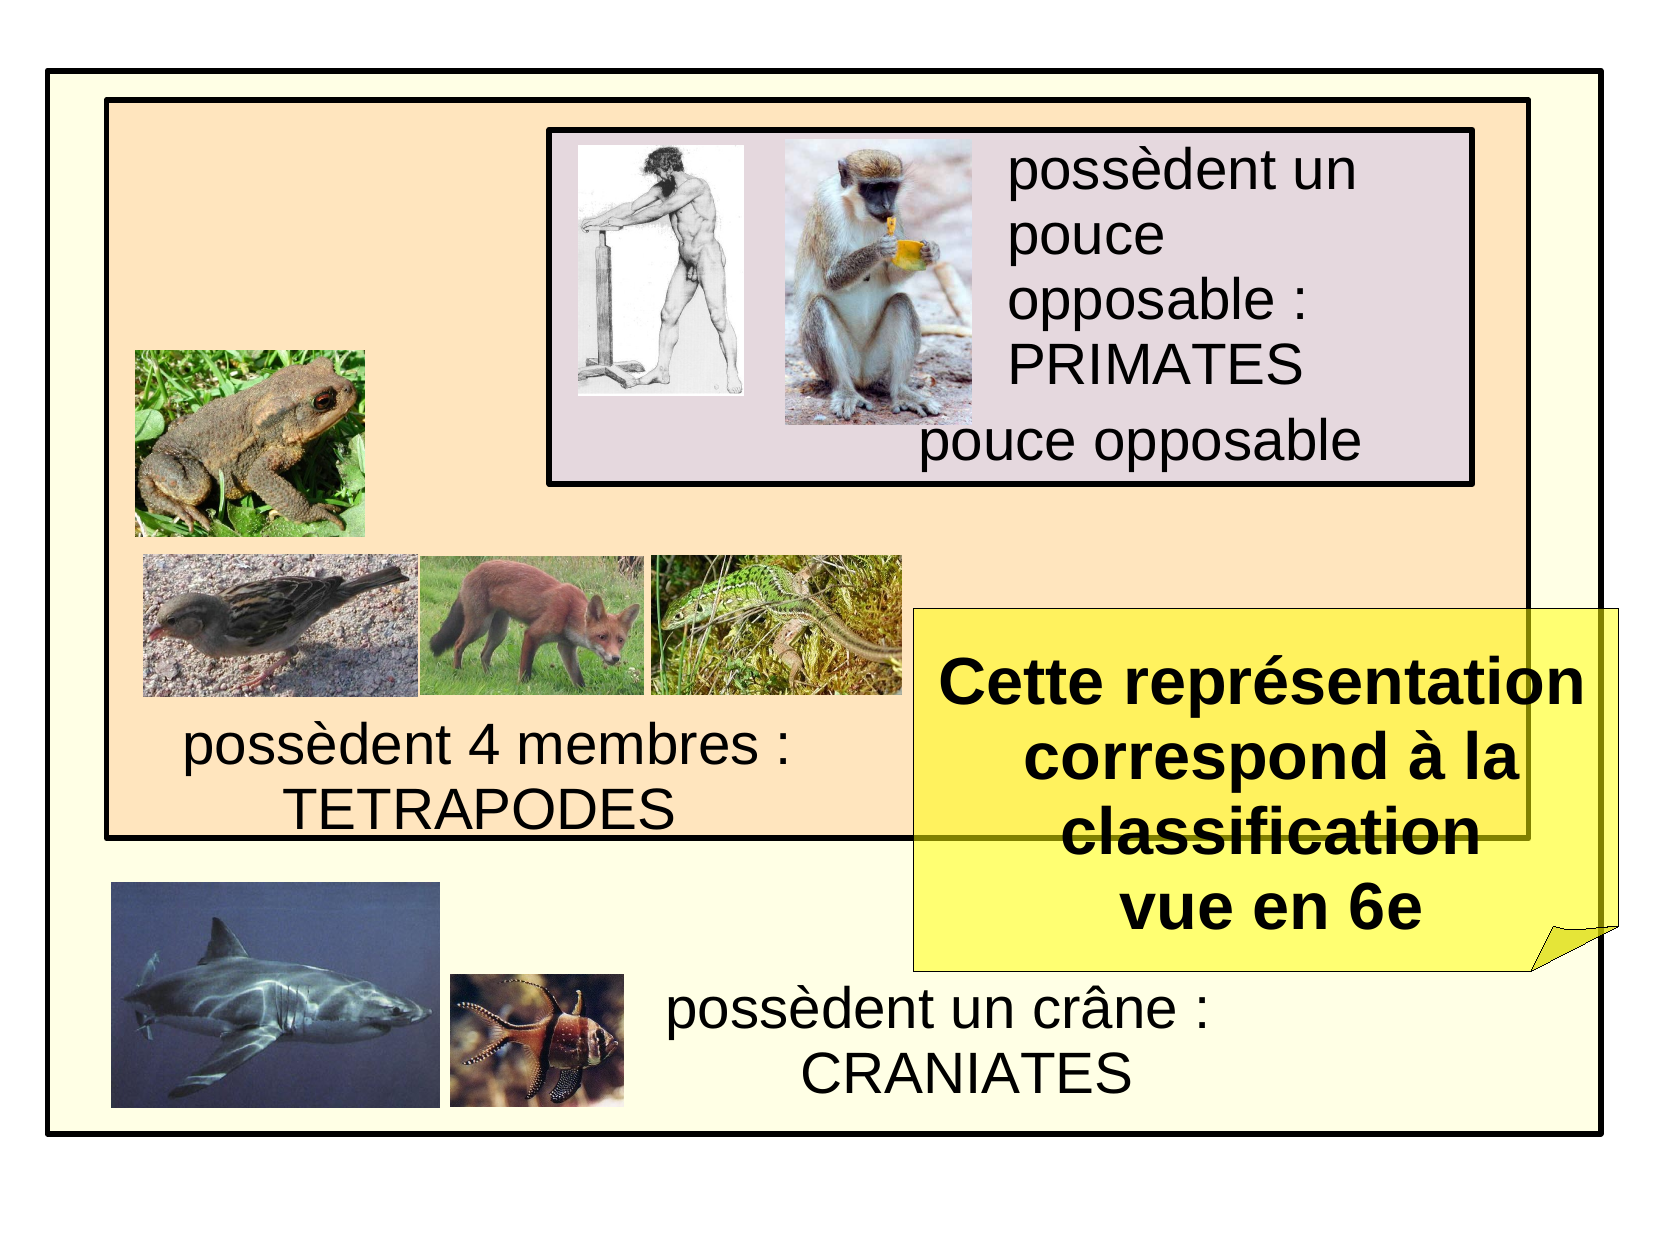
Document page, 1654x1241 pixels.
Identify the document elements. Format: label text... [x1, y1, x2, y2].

text_box possèdent un crâne : CRANIATES [650, 968, 1301, 1117]
text_box Cette représentation correspond à la classification vue en 6e [923, 636, 1620, 951]
text_box possèdent 4 membres : TETRAPODES [163, 704, 812, 849]
picture [785, 139, 972, 425]
picture [420, 556, 644, 695]
text_box possèdent un pouce opposable : PRIMATES [992, 129, 1377, 400]
picture [111, 882, 440, 1109]
picture [135, 350, 365, 537]
picture [651, 555, 902, 695]
text_box [47, 70, 1619, 1134]
picture [450, 974, 624, 1107]
text_box pouce opposable [893, 400, 1379, 508]
picture [143, 554, 418, 697]
picture [578, 145, 744, 396]
